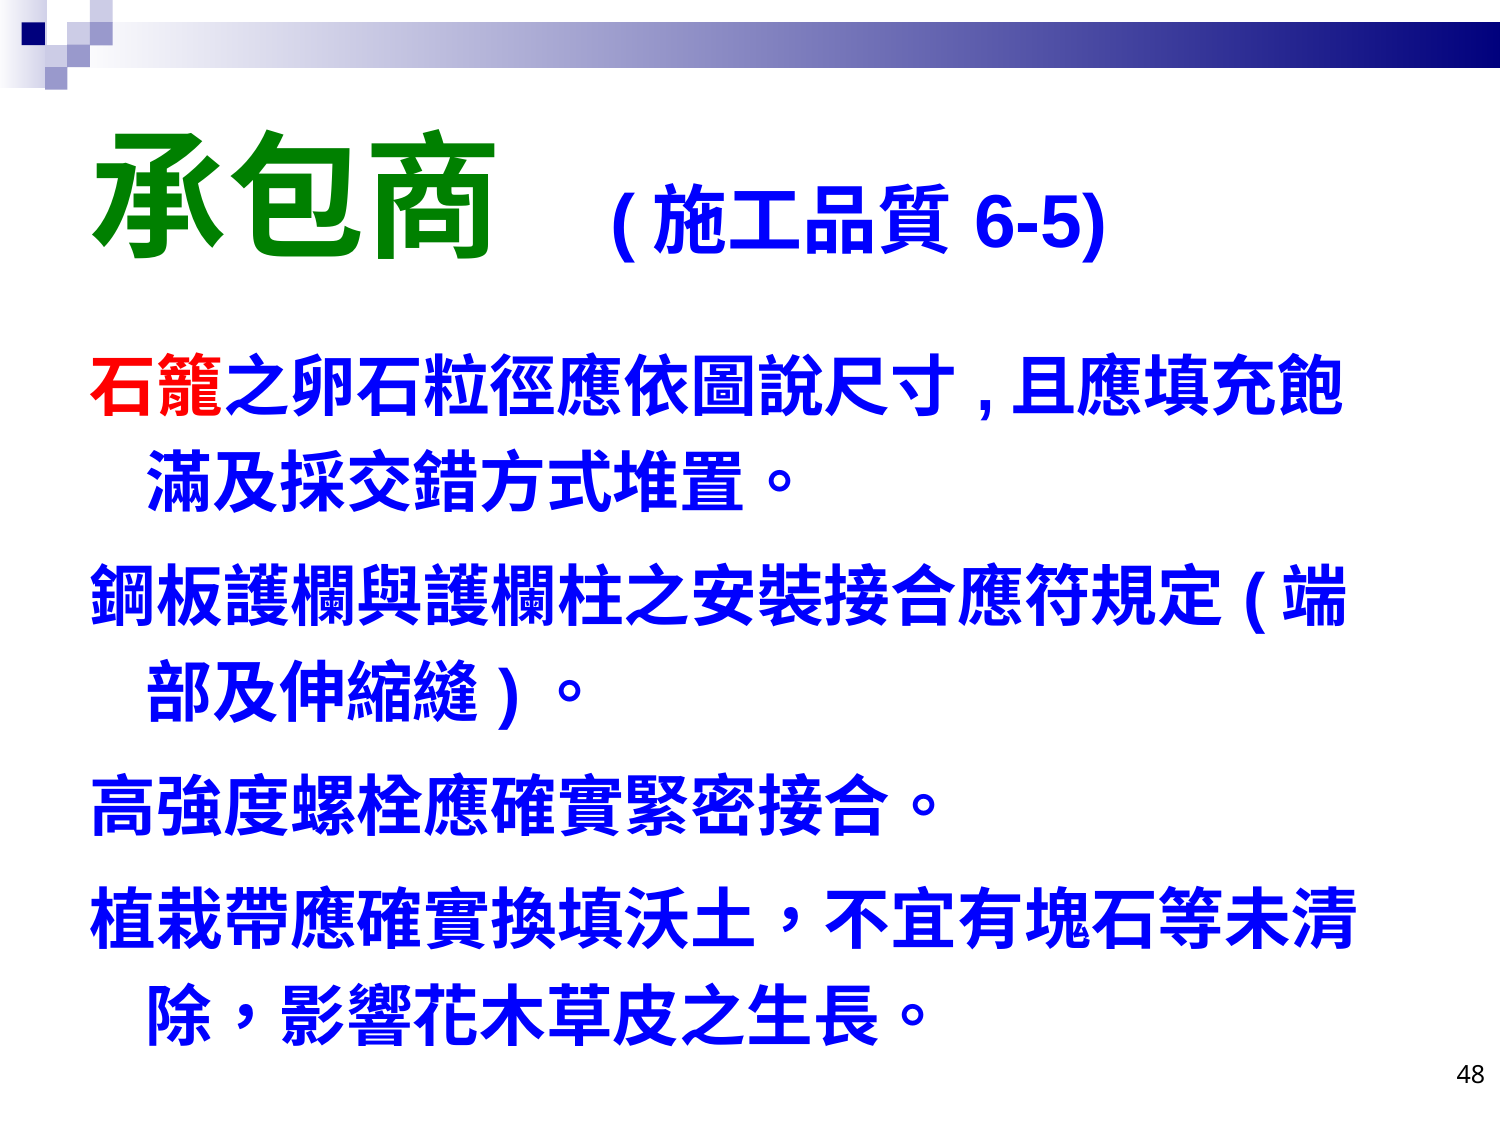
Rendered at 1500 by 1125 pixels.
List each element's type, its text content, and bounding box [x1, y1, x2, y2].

text_box <number> [1149, 1025, 1500, 1101]
list 石籠之卵石粒徑應依圖說尺寸,且應填充飽滿及採交錯方式堆置。 鋼板護欄與護欄柱之安裝接合應符規定(端部及伸縮縫)。 高強度螺栓應確實緊密接合。 植栽帶應確實換填沃土，不宜有塊石等未清除，影響花木草皮之生長。 [74, 324, 1426, 1047]
title 承包商 (施工品質6-5) [74, 75, 1426, 300]
